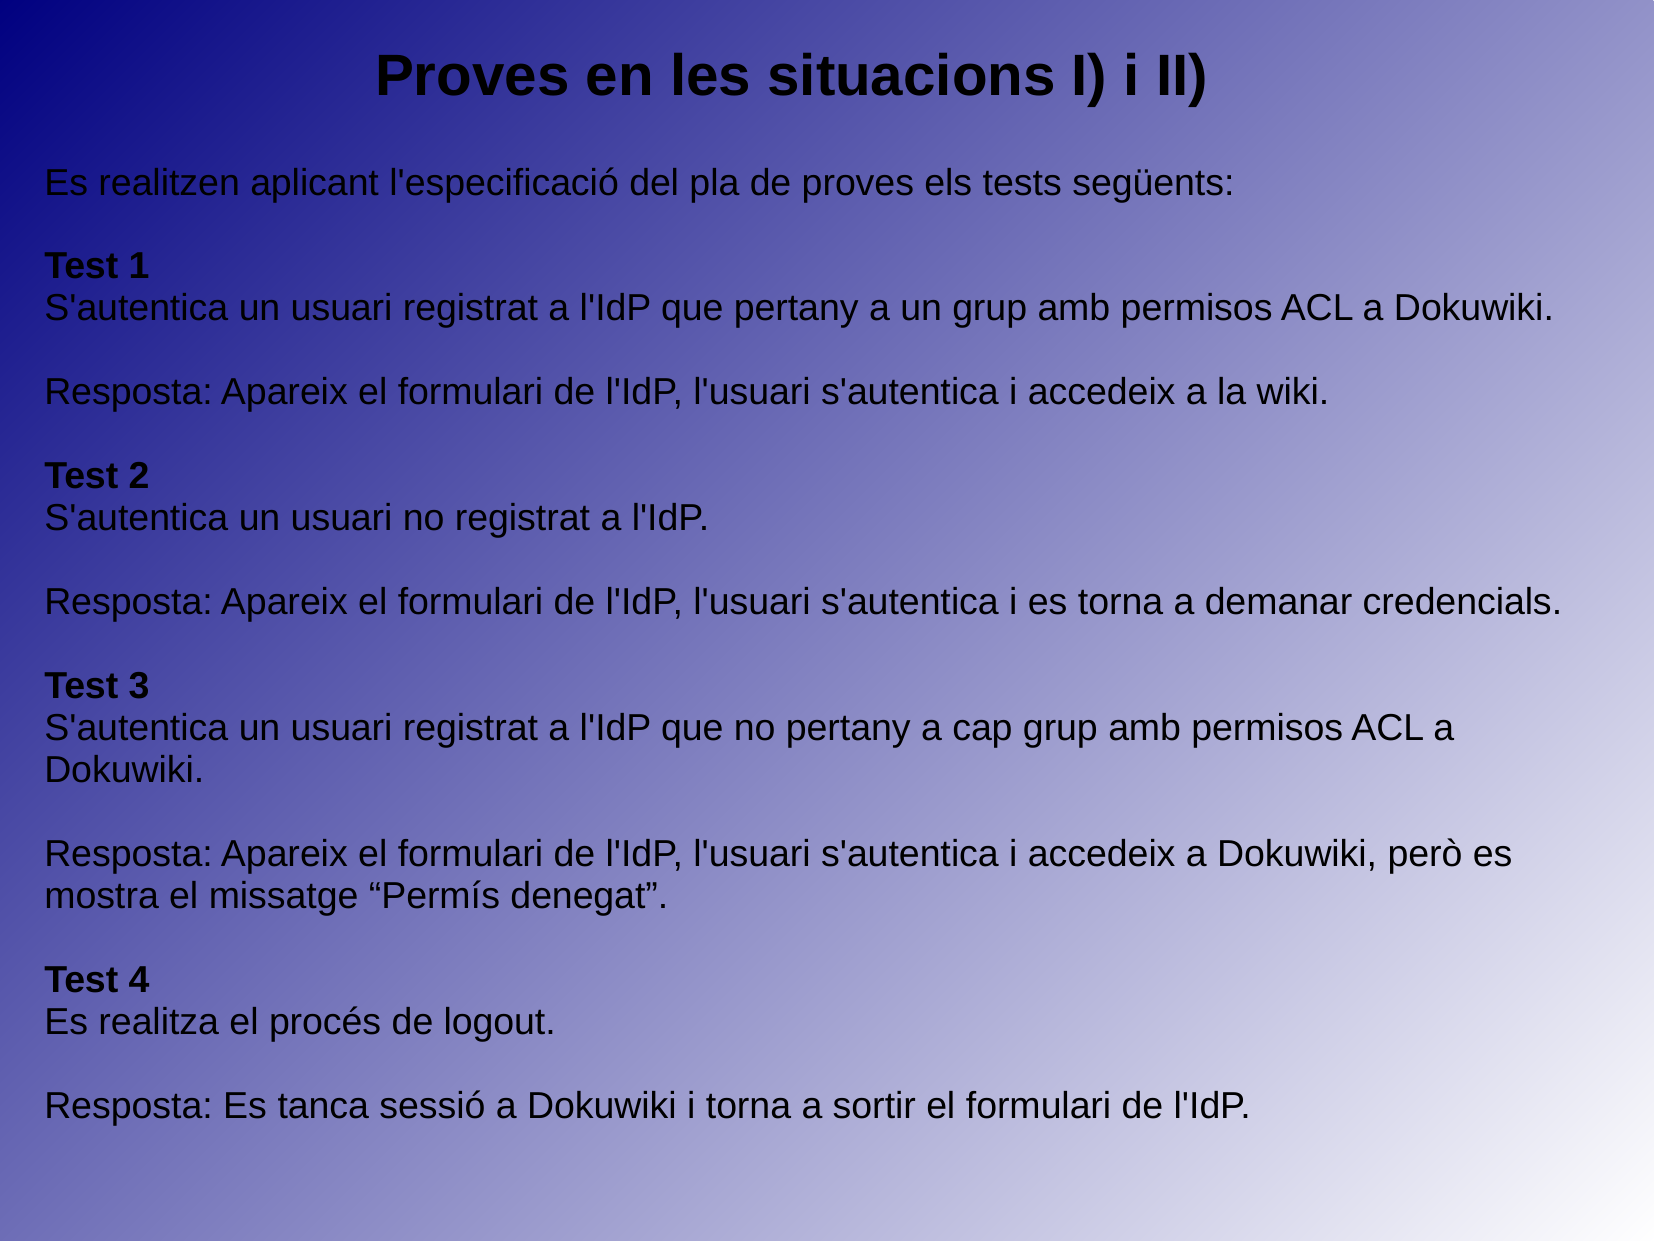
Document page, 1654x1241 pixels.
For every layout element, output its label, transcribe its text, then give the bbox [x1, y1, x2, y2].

text_box Es realitzen aplicant l'especificació del pla de proves els tests següents: Test 1 S'autentica un usuari registrat a l'IdP que pertany a un grup amb permisos ACL a Dokuwiki. Resposta: Apareix el formulari de l'IdP, l'usuari s'autentica i accedeix a la wiki. Test 2 S'autentica un usuari no registrat a l'IdP. Resposta: Apareix el formulari de l'IdP, l'usuari s'autentica i es torna a demanar credencials. Test 3 S'autentica un usuari registrat a l'IdP que no pertany a cap grup amb permisos ACL a Dokuwiki. Resposta: Apareix el formulari de l'IdP, l'usuari s'autentica i accedeix a Dokuwiki, però es mostra el missatge “Permís denegat”. Test 4 Es realitza el procés de logout. Resposta: Es tanca sessió a Dokuwiki i torna a sortir el formulari de l'IdP. [29, 153, 1607, 1177]
text_box Proves en les situacions I) i II) [360, 35, 1224, 116]
